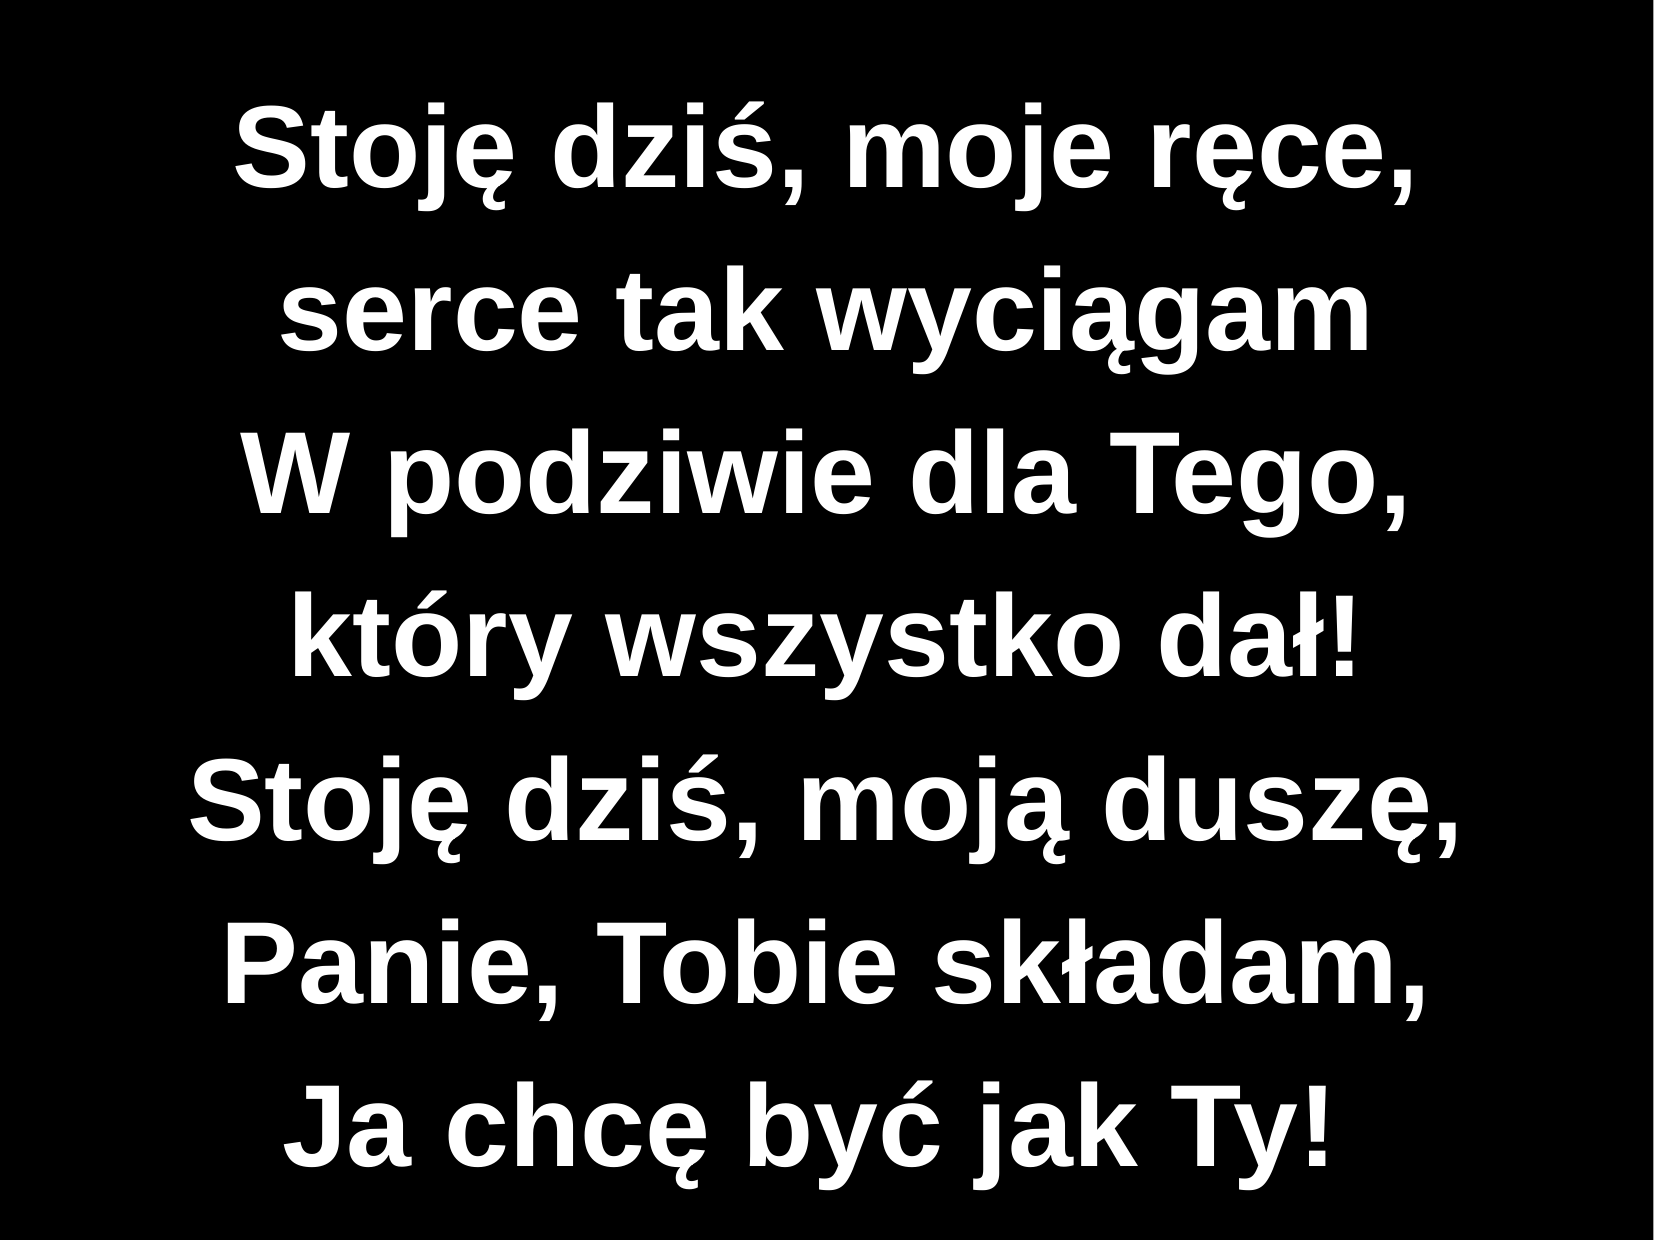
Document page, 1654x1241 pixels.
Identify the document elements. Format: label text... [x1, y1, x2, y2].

subtitle Stoję dziś, moje ręce, serce tak wyciągam W podziwie dla Tego, który wszystko dał! Stoję dziś, moją duszę, Panie, Tobie składam, Ja chcę być jak Ty! [0, 0, 1654, 1241]
